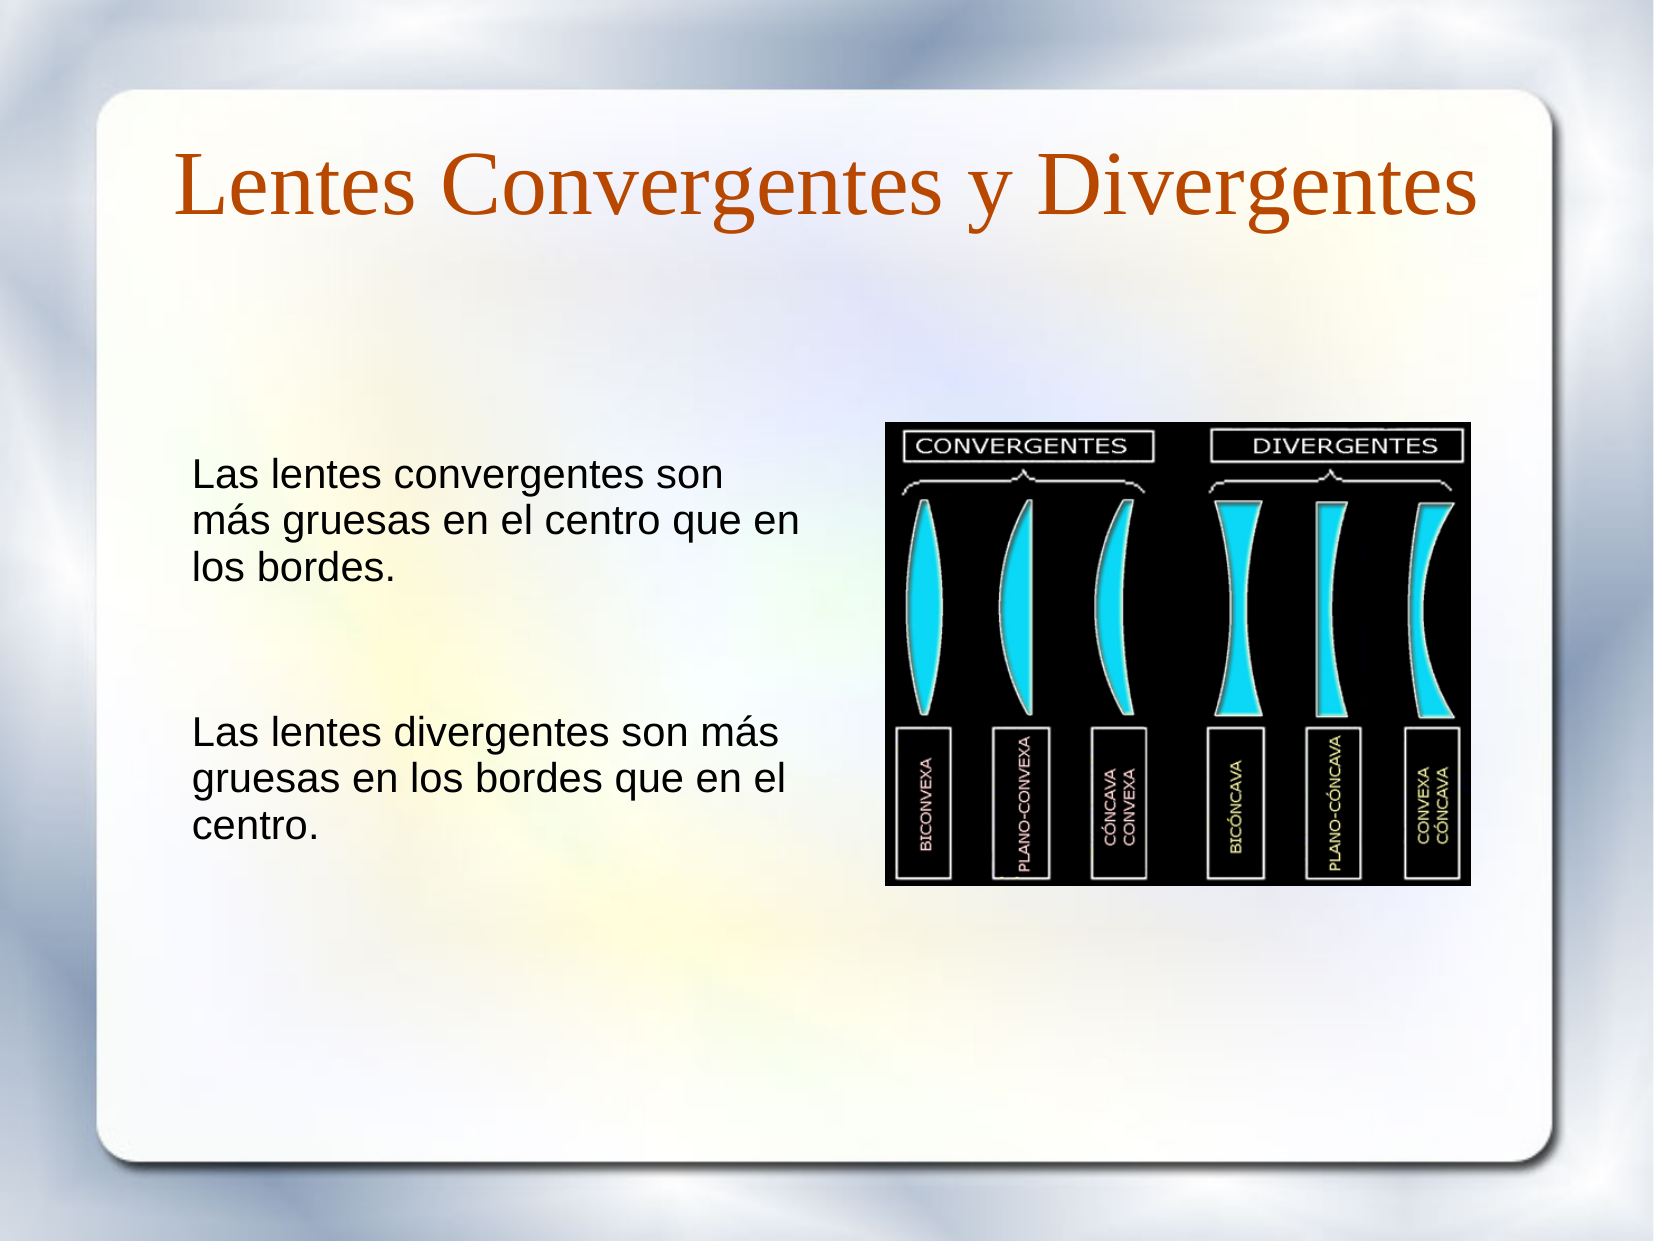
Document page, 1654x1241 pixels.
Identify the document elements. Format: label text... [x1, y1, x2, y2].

text_box Las lentes convergentes son más gruesas en el centro que en los bordes. [177, 442, 827, 599]
text_box Las lentes divergentes son más gruesas en los bordes que en el centro. [177, 701, 827, 857]
title Lentes Convergentes y Divergentes [121, 132, 1534, 235]
picture [0, 0, 1654, 1241]
